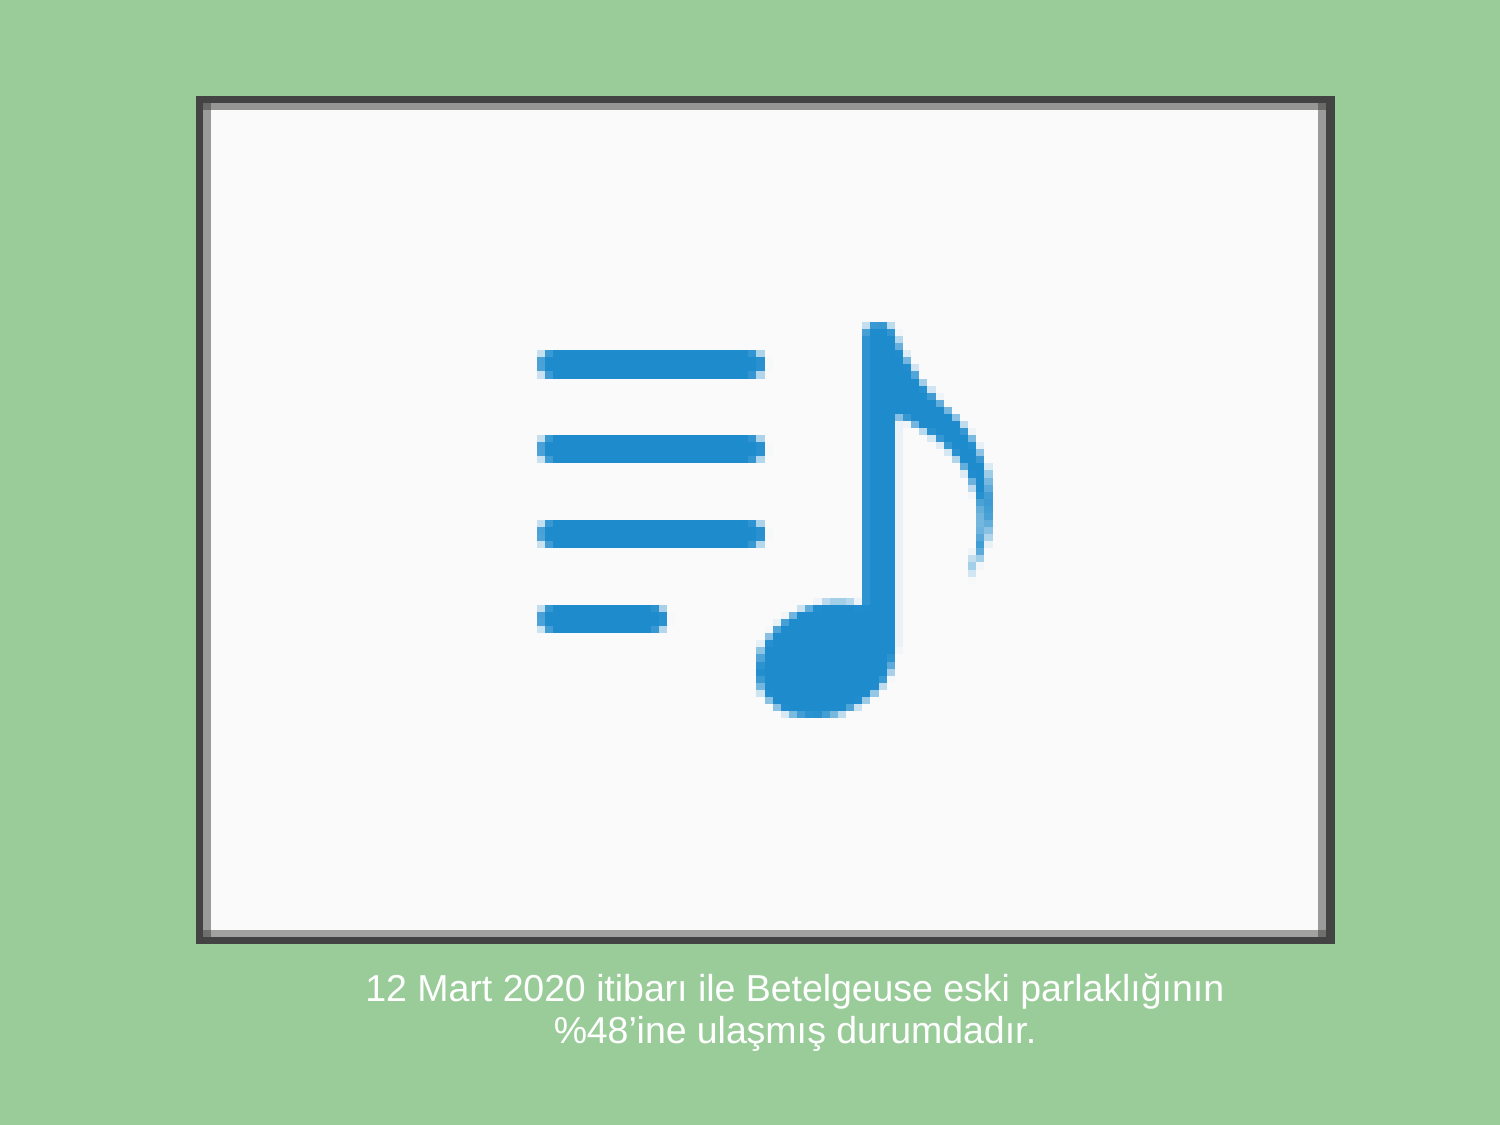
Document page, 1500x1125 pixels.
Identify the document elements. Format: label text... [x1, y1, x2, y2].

text_box 12 Mart 2020 itibarı ile Betelgeuse eski parlaklığının %48’ine ulaşmış durumdadır. [315, 960, 1276, 1059]
text_box [195, 95, 1336, 946]
